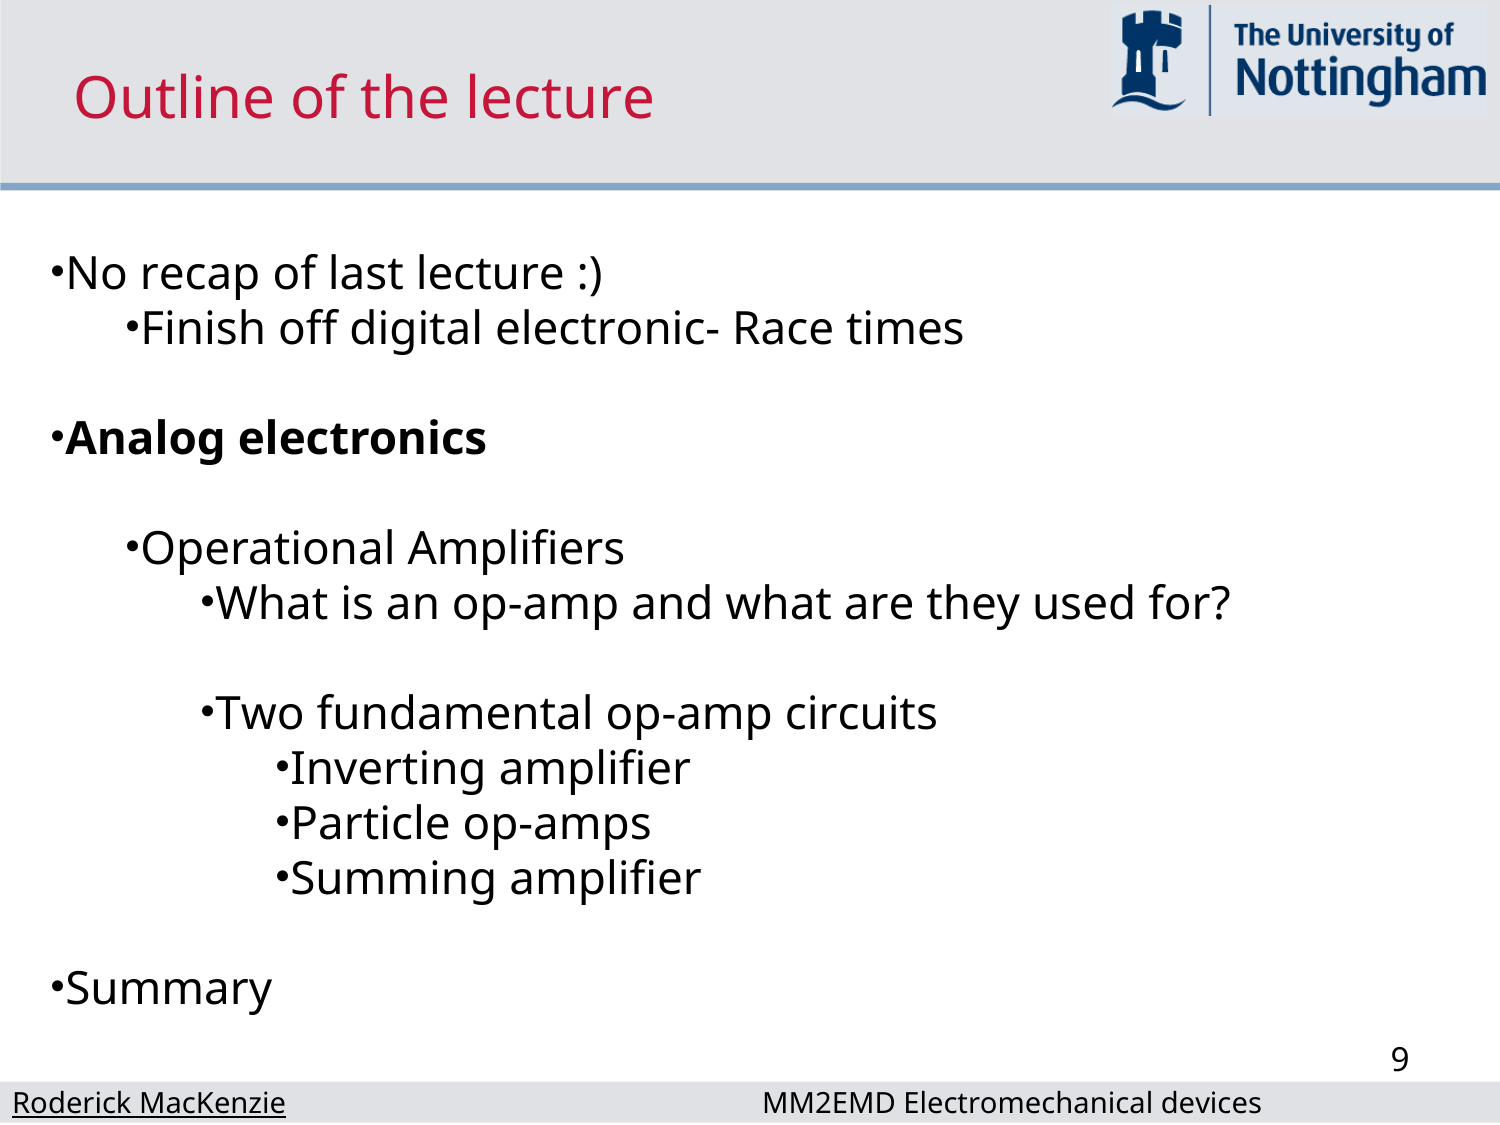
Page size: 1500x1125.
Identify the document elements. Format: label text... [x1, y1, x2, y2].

text_box <number> [1375, 1030, 1500, 1101]
title Outline of the lecture [59, 43, 1297, 148]
picture [1111, 4, 1487, 116]
text_box No recap of last lecture :) Finish off digital electronic- Race times Analog electronics Operational Amplifiers What is an op-amp and what are they used for? Two fundamental op-amp circuits Inverting amplifier Particle op-amps Summing amplifier Summary [34, 236, 1477, 1022]
